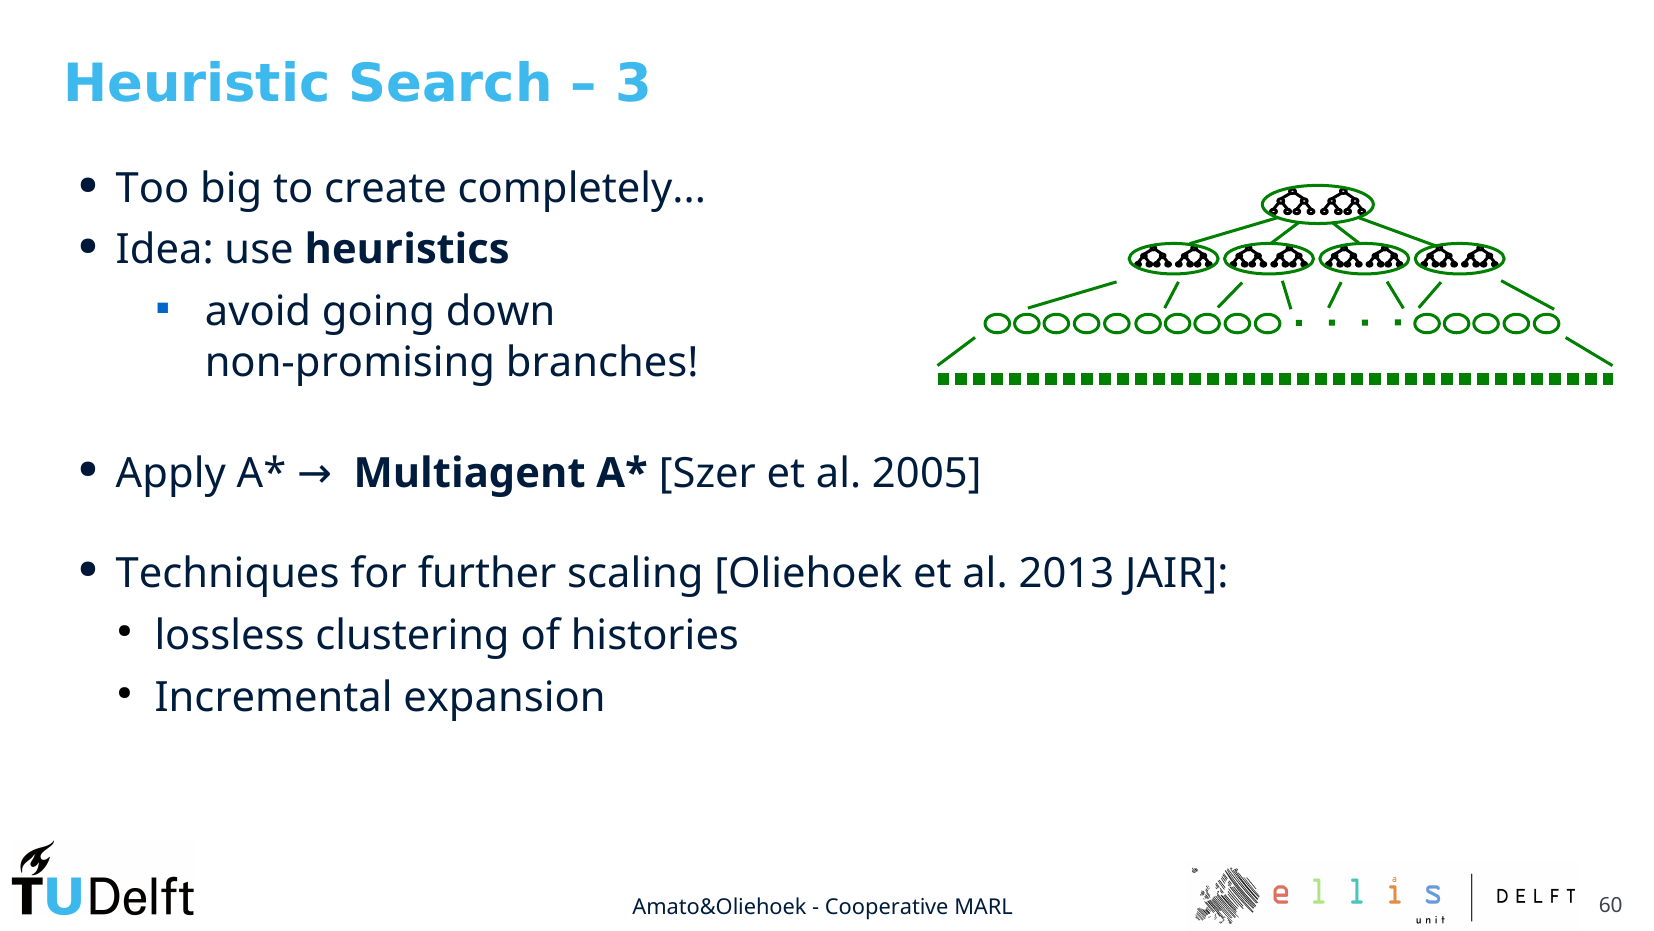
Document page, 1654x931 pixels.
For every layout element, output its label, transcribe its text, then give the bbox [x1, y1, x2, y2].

title Heuristic Search – 3 [63, 12, 1571, 112]
picture [11, 840, 195, 917]
list Too big to create completely... Idea: use heuristics avoid going down non-promising branches! Apply A* → Multiagent A* [Szer et al. 2005] Techniques for further scaling [Oliehoek et al. 2013 JAIR]: lossless clustering of histories Incremental expansion [63, 161, 1571, 776]
picture [1186, 860, 1580, 931]
